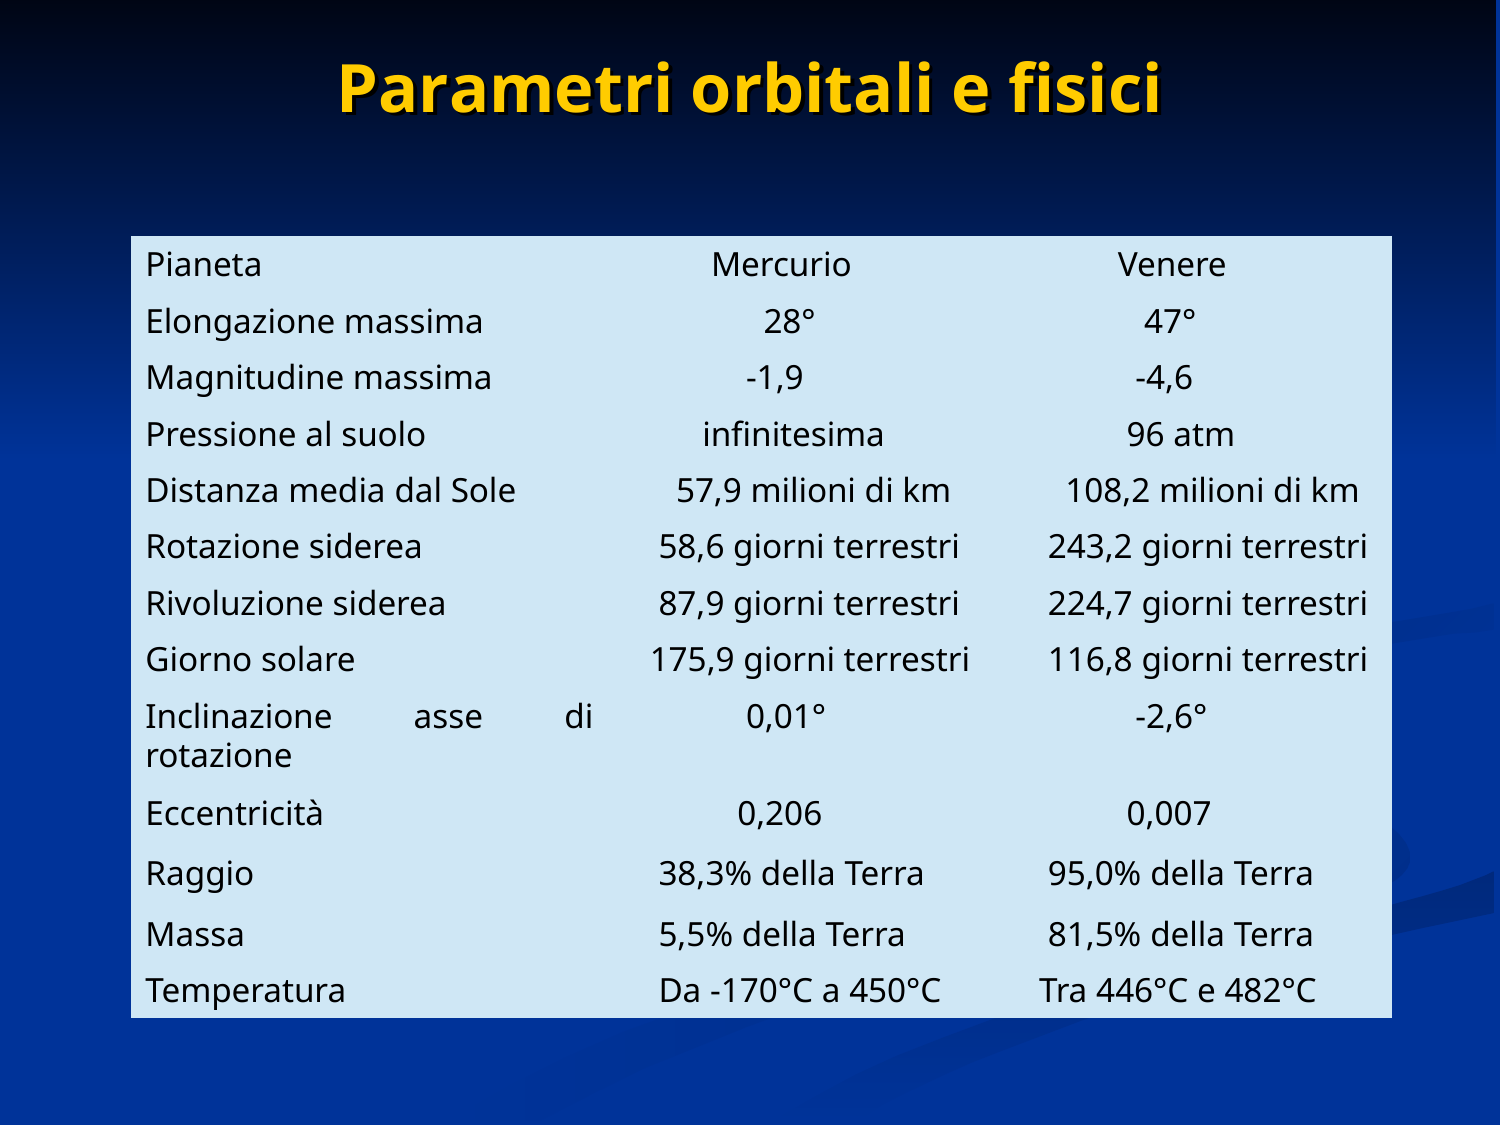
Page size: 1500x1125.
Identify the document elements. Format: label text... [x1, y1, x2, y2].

table_cell Tra 446°C e 482°C [998, 962, 1392, 1018]
table_cell 116,8 giorni terrestri [998, 631, 1392, 687]
table_cell 87,9 giorni terrestri [609, 575, 998, 631]
table_cell Raggio [131, 845, 609, 906]
table_header Pianeta [131, 236, 609, 293]
table_cell infinitesima [609, 405, 998, 462]
table_cell Elongazione massima [131, 293, 609, 349]
table_cell 0,007 [998, 785, 1392, 845]
table_cell Distanza media dal Sole [131, 462, 609, 518]
title Parametri orbitali e fisici [75, 37, 1425, 134]
table_cell 0,01° [609, 687, 998, 785]
table_cell 175,9 giorni terrestri [609, 631, 998, 687]
table_cell -2,6° [998, 687, 1392, 785]
table_cell Massa [131, 906, 609, 962]
table_cell 243,2 giorni terrestri [998, 518, 1392, 575]
table_cell 5,5% della Terra [609, 906, 998, 962]
table_cell 108,2 milioni di km [998, 462, 1392, 518]
table_cell 57,9 milioni di km [609, 462, 998, 518]
table_cell 47° [998, 293, 1392, 349]
table_cell 58,6 giorni terrestri [609, 518, 998, 575]
table_cell -4,6 [998, 349, 1392, 405]
table_header Venere [998, 236, 1392, 293]
table_cell Da -170°C a 450°C [609, 962, 998, 1018]
table_cell Rivoluzione siderea [131, 575, 609, 631]
table_cell 0,206 [609, 785, 998, 845]
table_cell 38,3% della Terra [609, 845, 998, 906]
table_cell Eccentricità [131, 785, 609, 845]
table_cell Inclinazione asse di rotazione [131, 687, 609, 785]
table_cell 96 atm [998, 405, 1392, 462]
table_cell Magnitudine massima [131, 349, 609, 405]
table_header Mercurio [609, 236, 998, 293]
table_cell 81,5% della Terra [998, 906, 1392, 962]
table_cell Giorno solare [131, 631, 609, 687]
table_cell 224,7 giorni terrestri [998, 575, 1392, 631]
table_cell 28° [609, 293, 998, 349]
table_cell Temperatura [131, 962, 609, 1018]
table_cell Rotazione siderea [131, 518, 609, 575]
table_cell 95,0% della Terra [998, 845, 1392, 906]
table_cell -1,9 [609, 349, 998, 405]
table_cell Pressione al suolo [131, 405, 609, 462]
